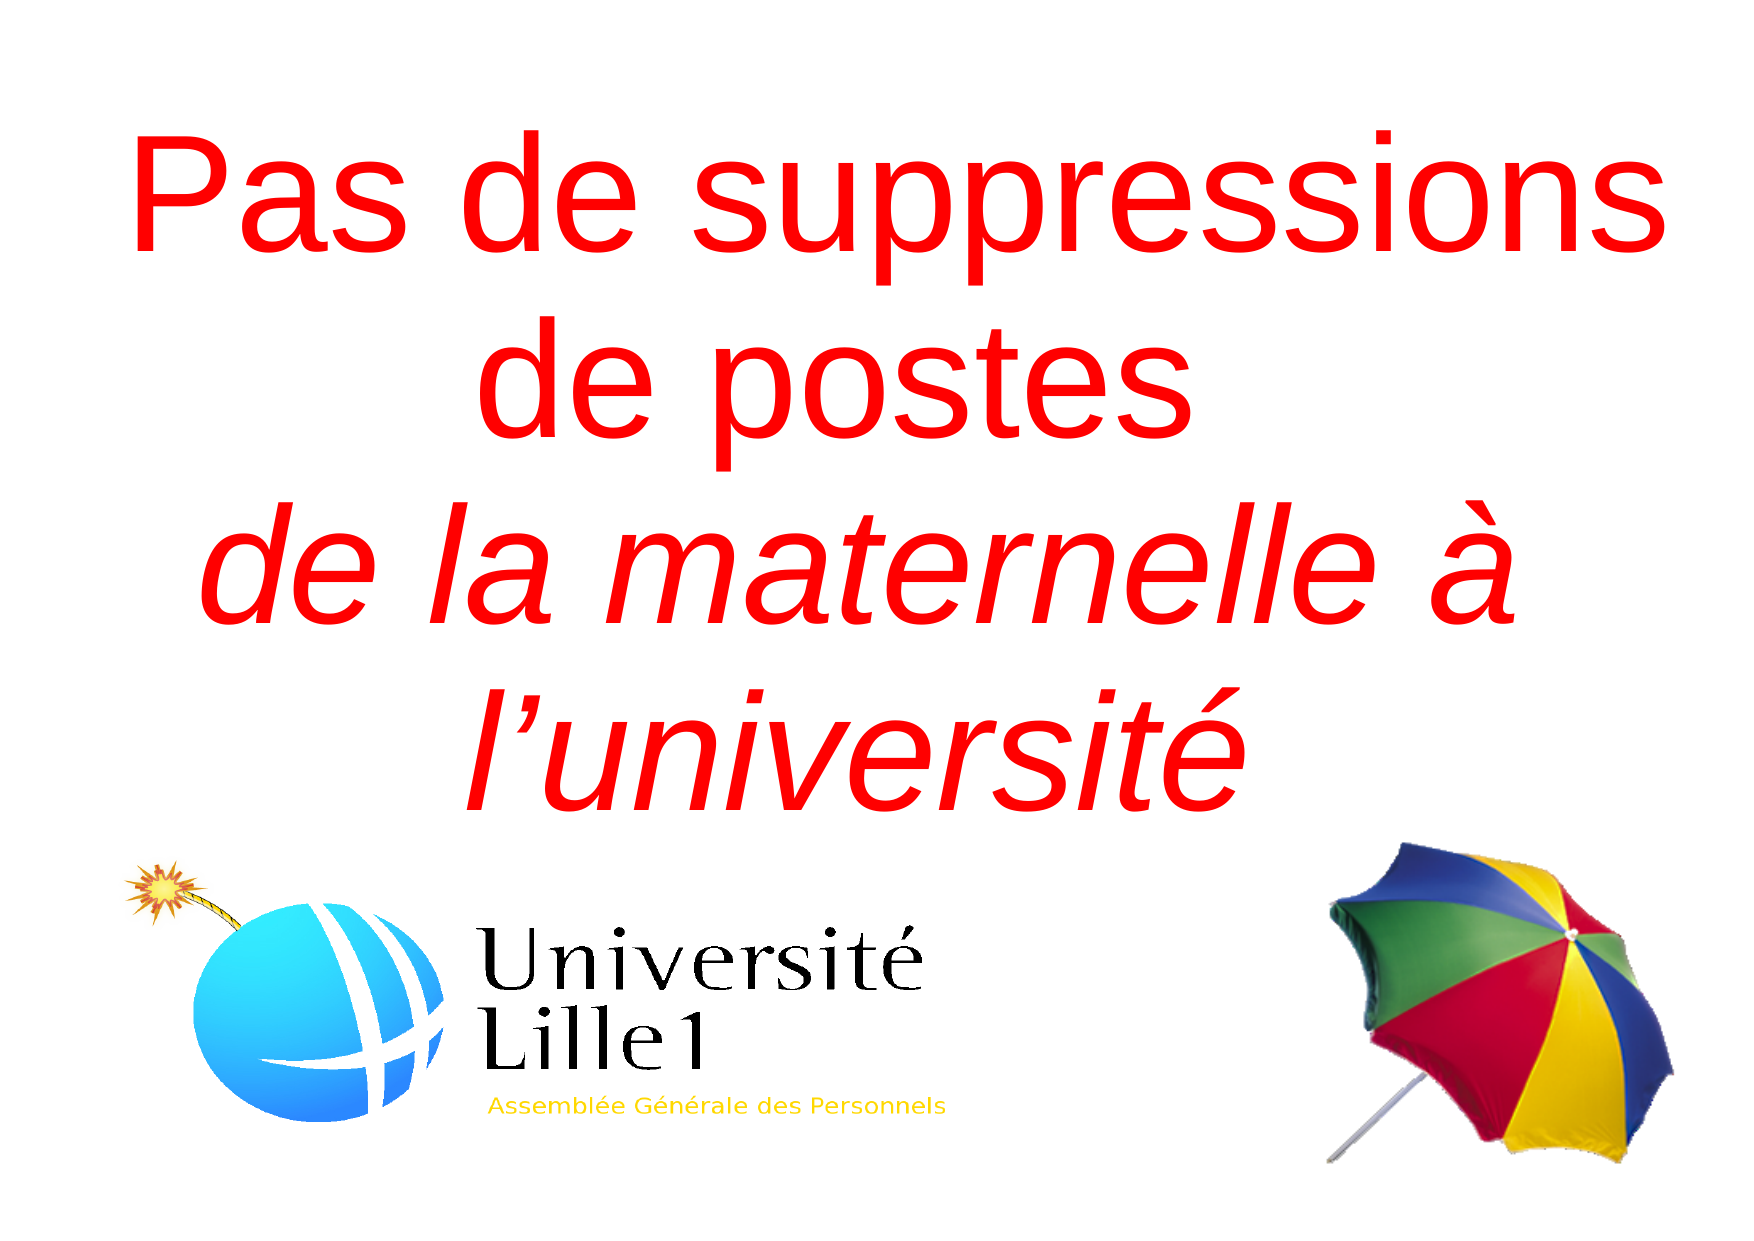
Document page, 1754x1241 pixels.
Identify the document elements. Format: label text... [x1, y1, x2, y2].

text_box Pas de suppressions de postes de la maternelle à l’université [29, 0, 1754, 1182]
